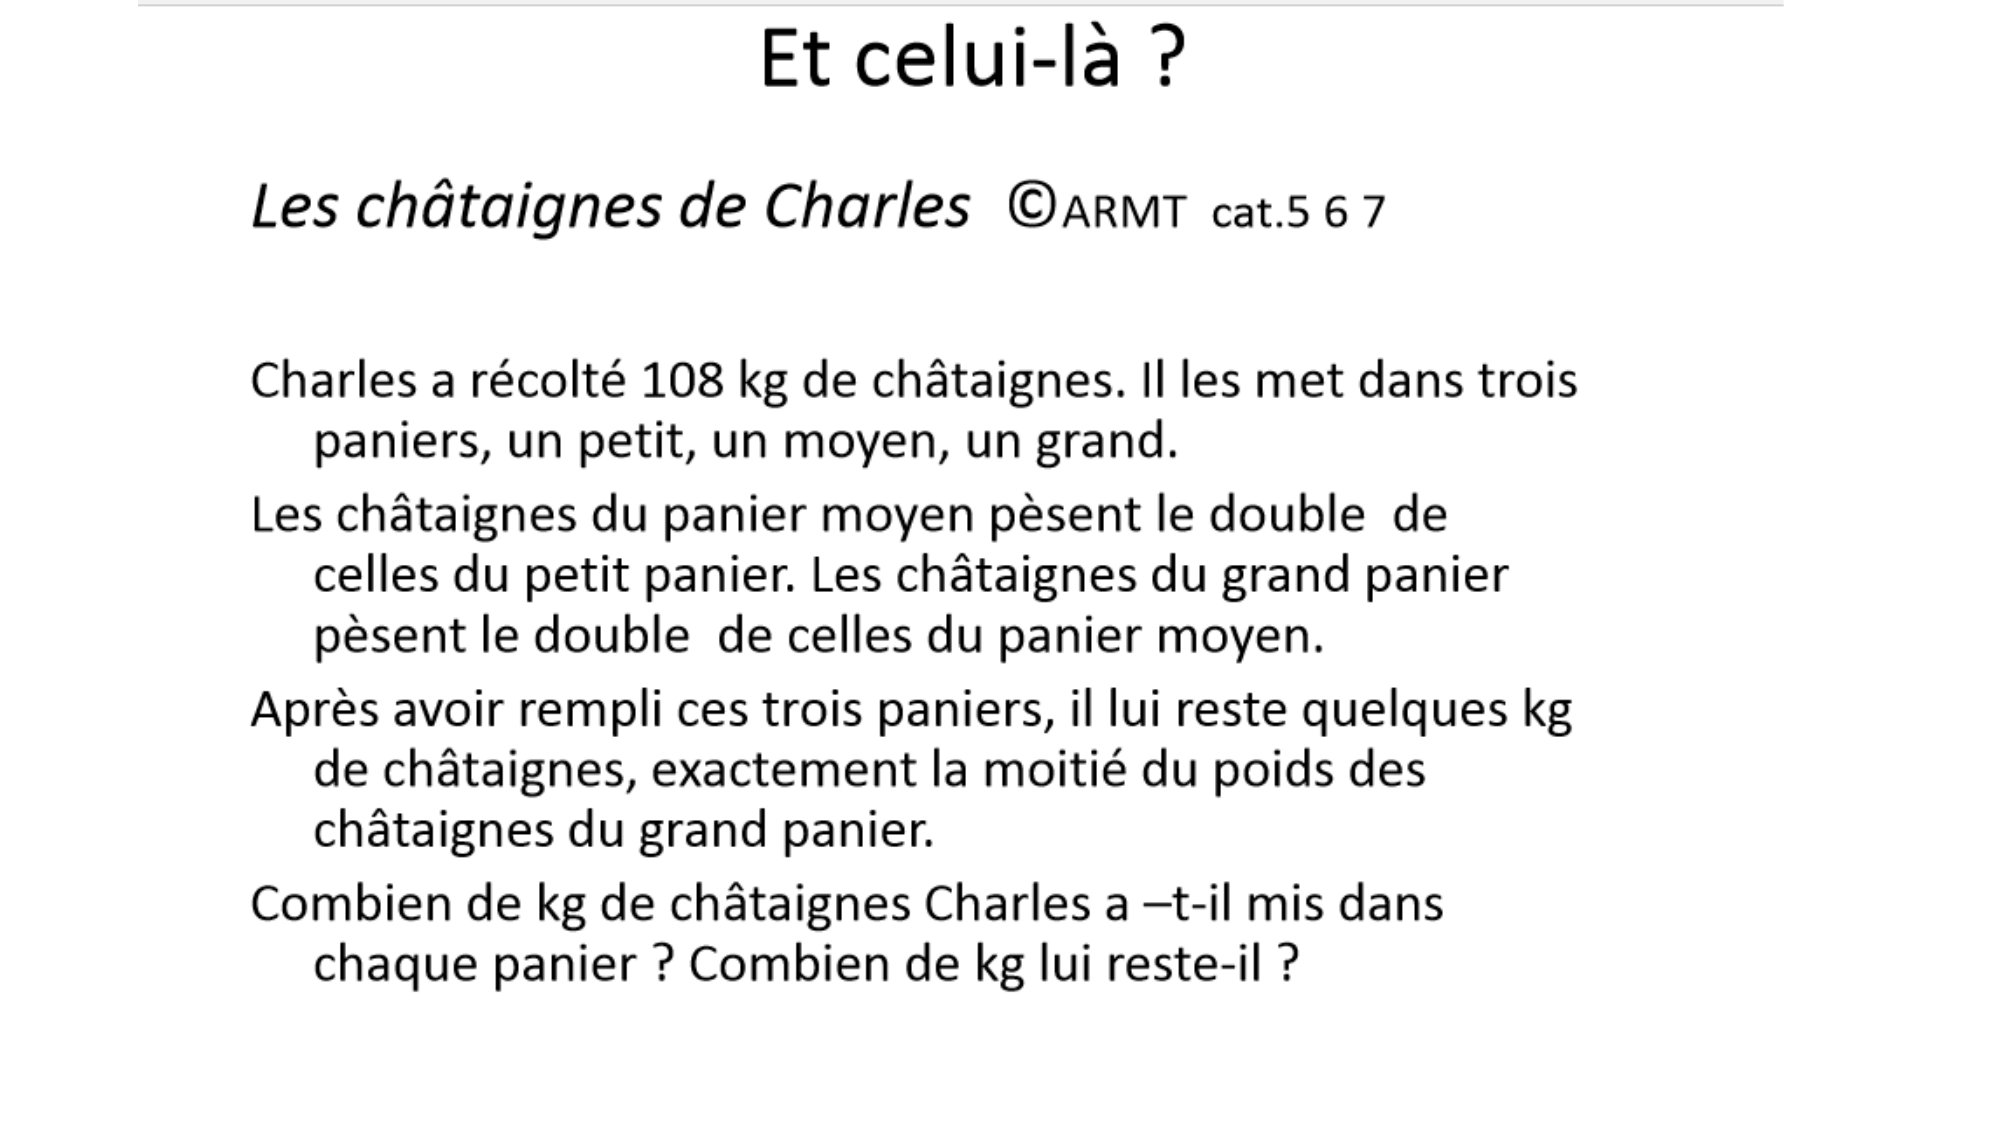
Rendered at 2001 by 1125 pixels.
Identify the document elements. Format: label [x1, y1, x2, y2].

picture [138, 0, 1784, 1089]
